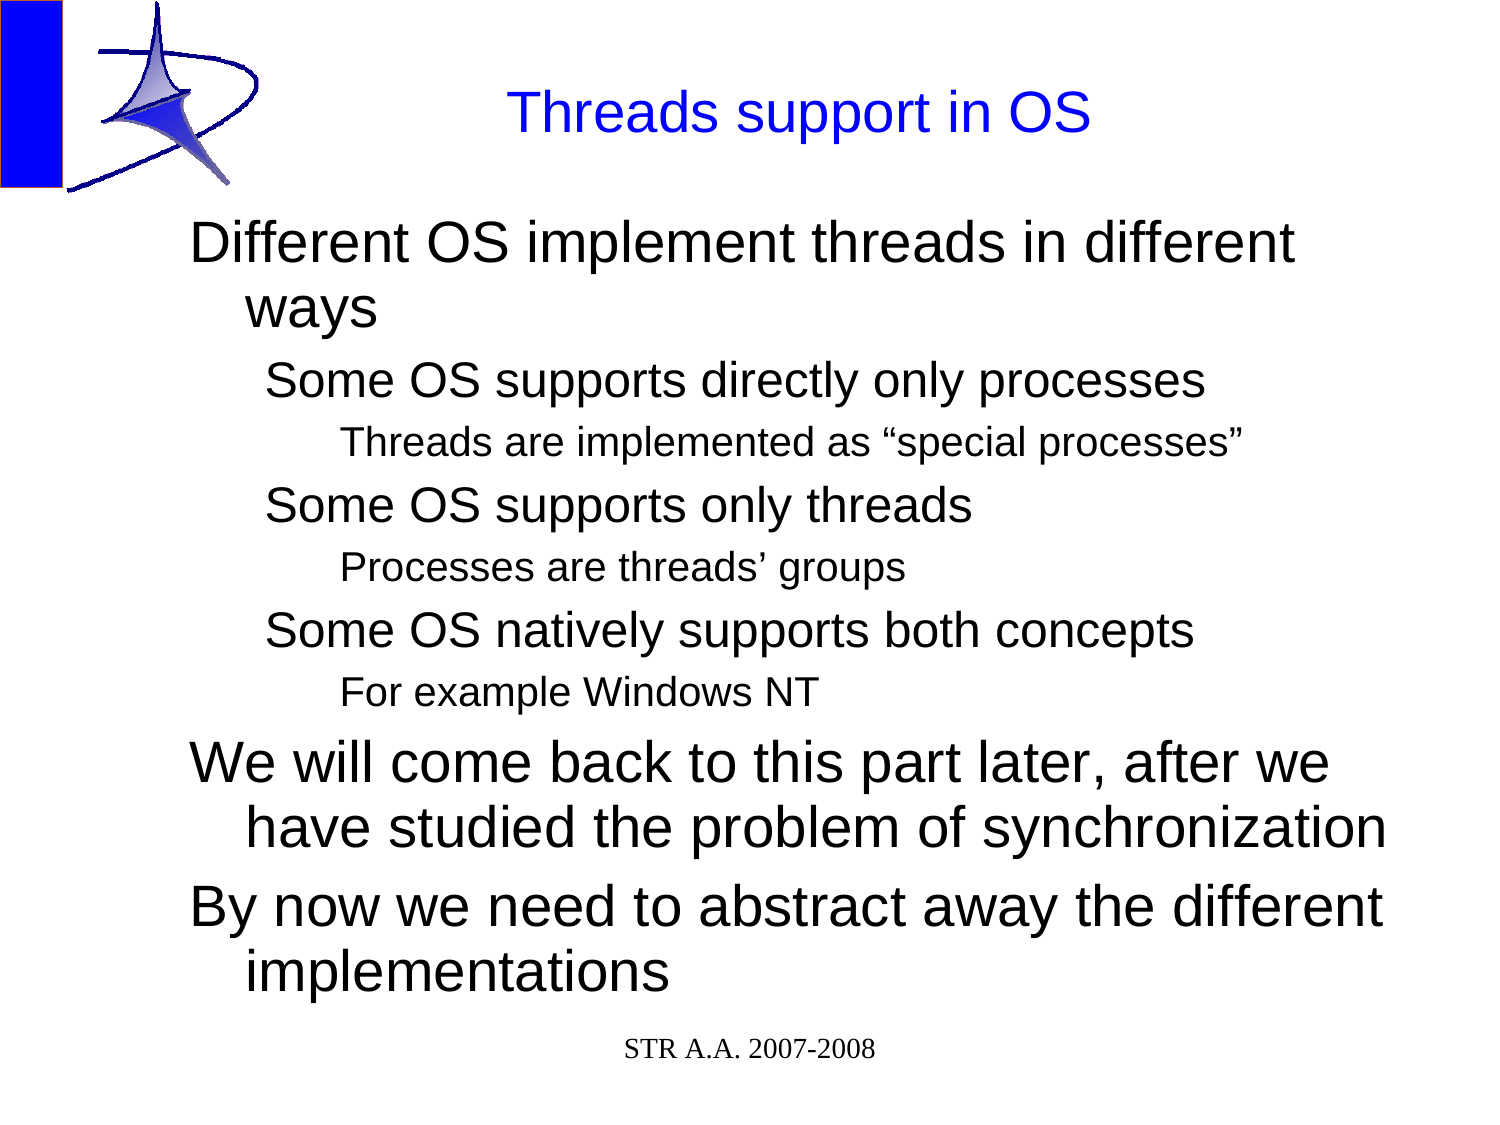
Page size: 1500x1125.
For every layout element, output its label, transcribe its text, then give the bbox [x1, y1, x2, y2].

title Threads support in OS [174, 61, 1425, 164]
list Different OS implement threads in different ways Some OS supports directly only processes Threads are implemented as “special processes” Some OS supports only threads Processes are threads’ groups Some OS natively supports both concepts For example Windows NT We will come back to this part later, after we have studied the problem of synchronization By now we need to abstract away the different implementations [174, 201, 1425, 1092]
picture [62, 0, 263, 197]
